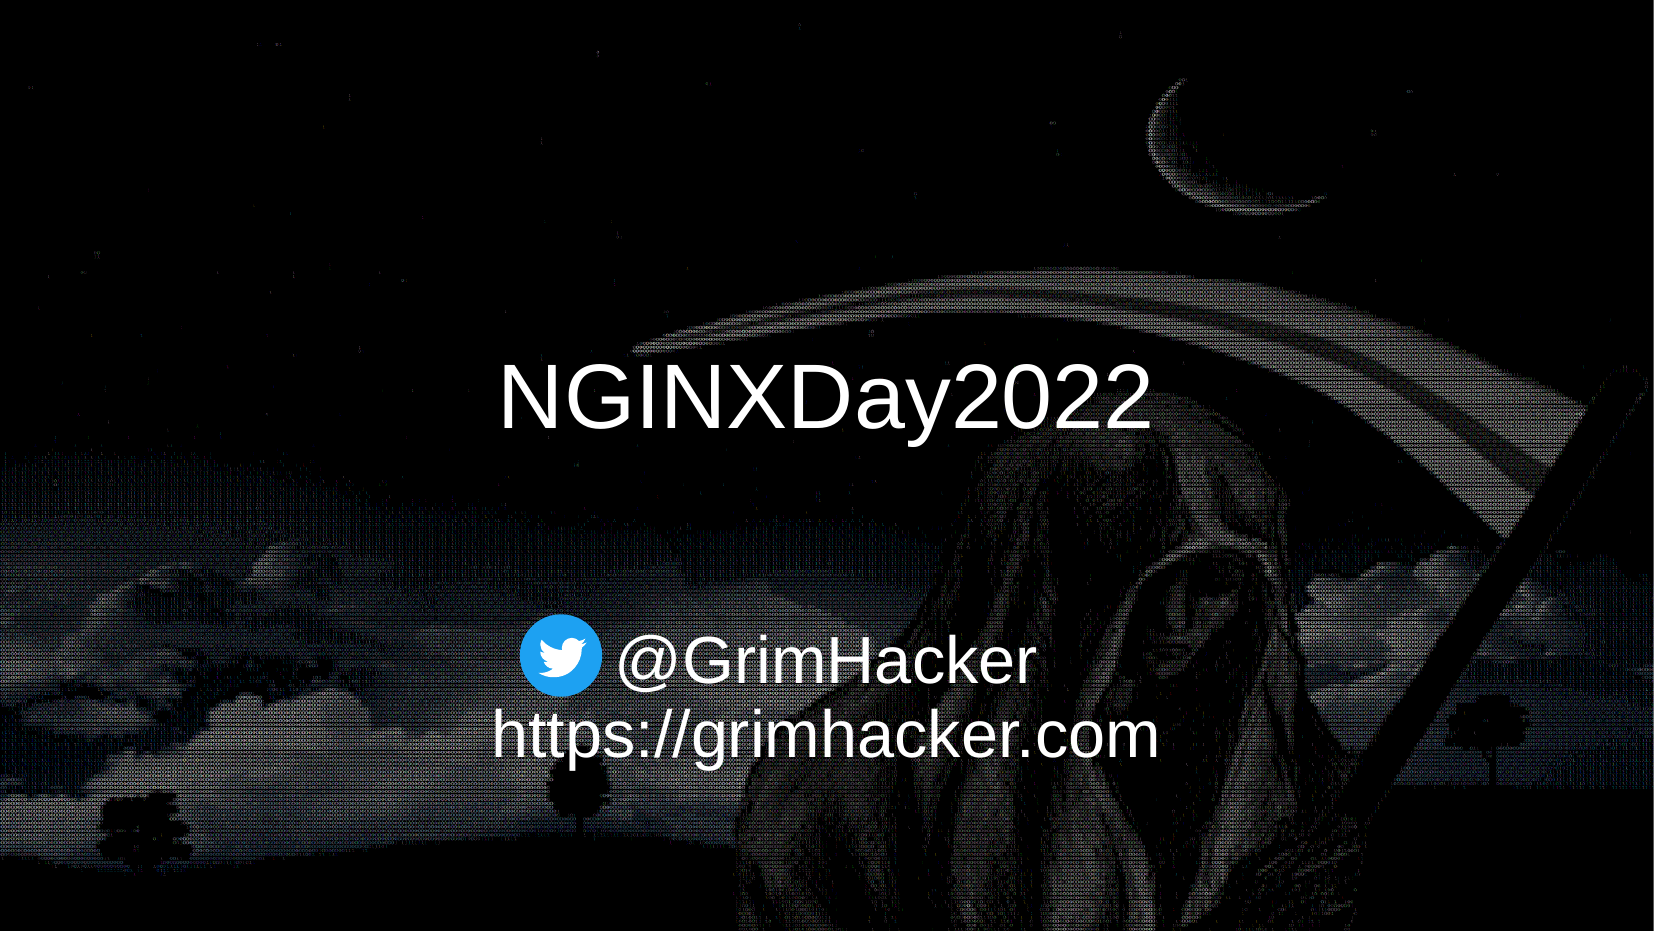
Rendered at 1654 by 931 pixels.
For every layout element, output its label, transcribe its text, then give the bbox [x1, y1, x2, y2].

picture [0, 0, 1654, 931]
subtitle @GrimHacker https://grimhacker.com [82, 622, 1571, 773]
title NGINXDay2022 [82, 318, 1571, 475]
